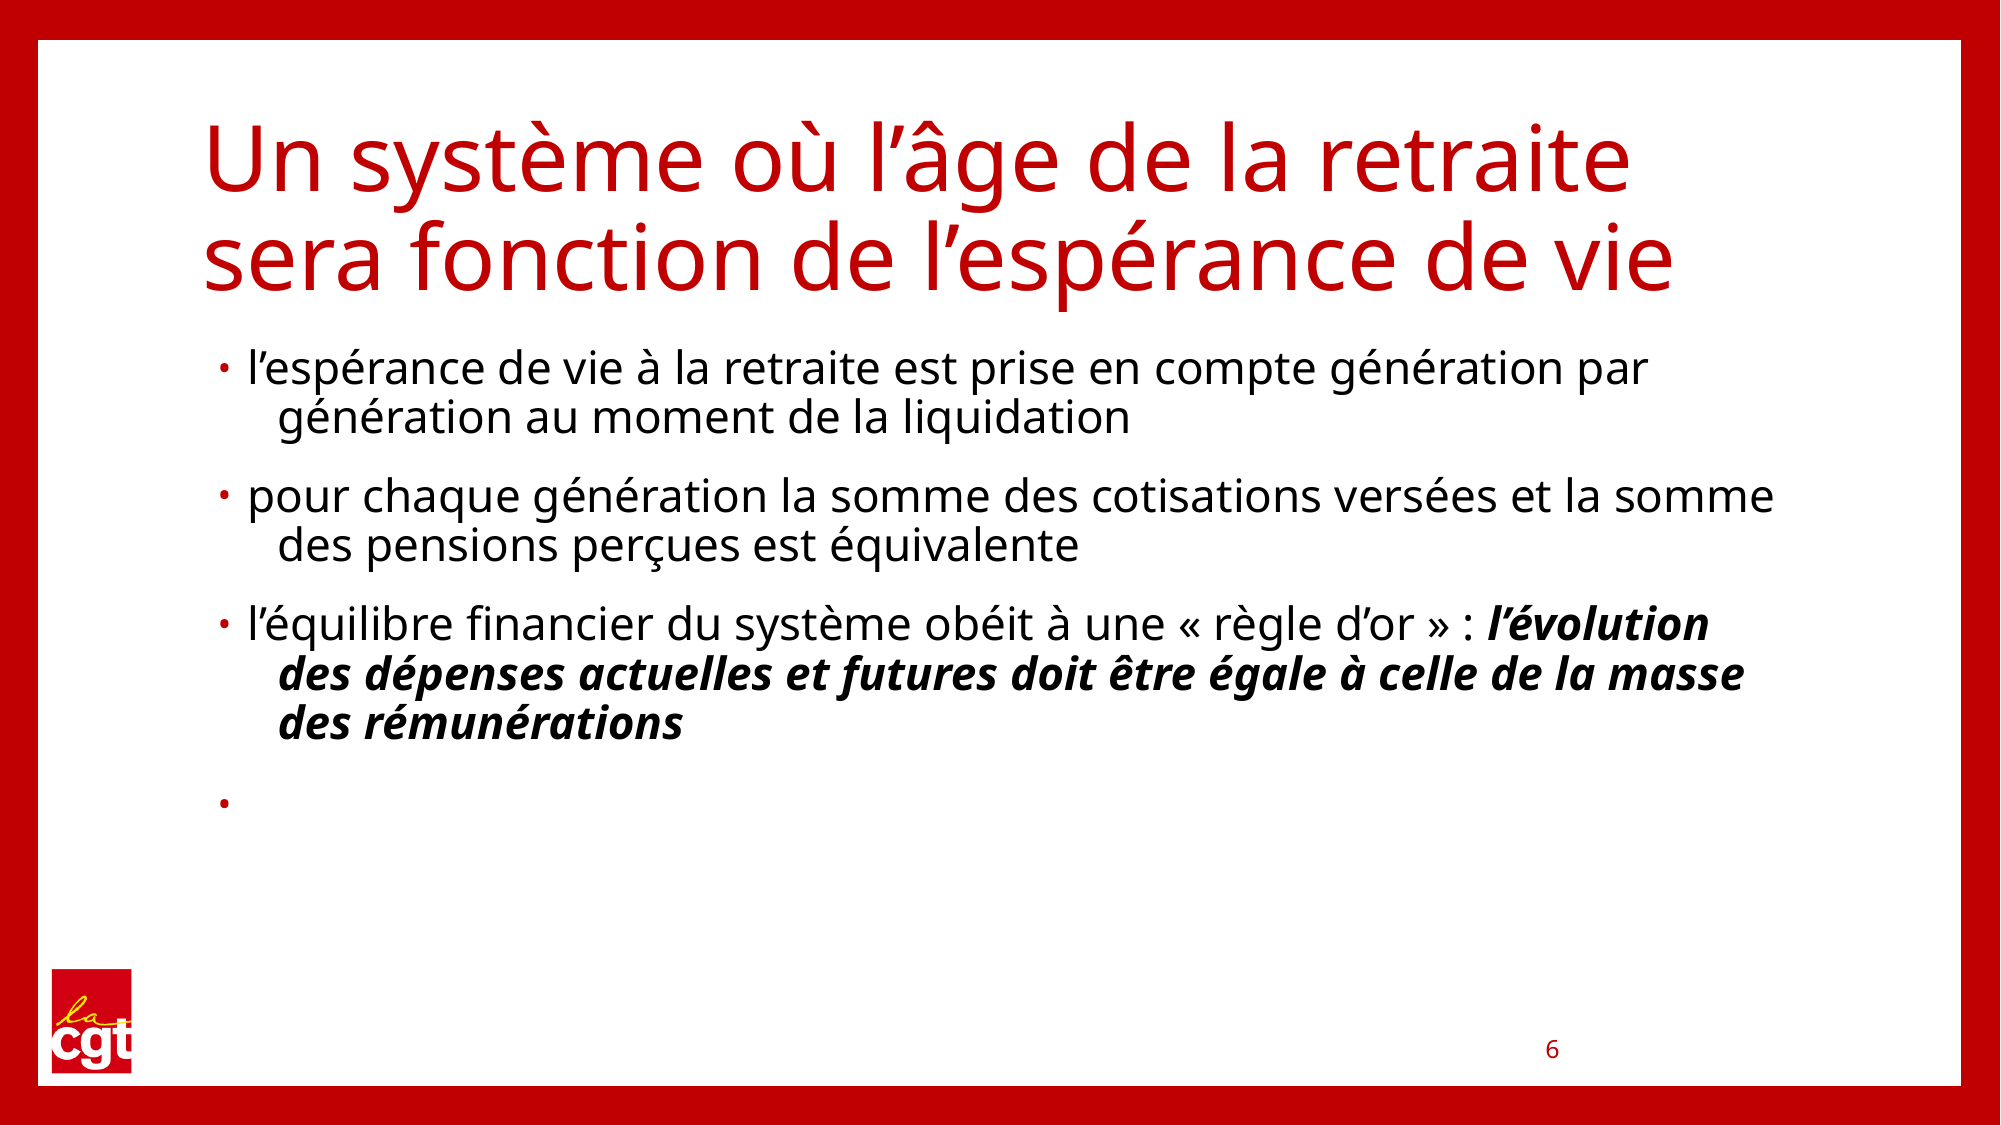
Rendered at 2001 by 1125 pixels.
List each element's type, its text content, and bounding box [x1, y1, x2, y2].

title Un système où l’âge de la retraite sera fonction de l’espérance de vie [187, 99, 1808, 323]
list l’espérance de vie à la retraite est prise en compte génération par génération au moment de la liquidation pour chaque génération la somme des cotisations versées et la somme des pensions perçues est équivalente l’équilibre financier du système obéit à une « règle d’or » : l’évolution des dépenses actuelles et futures doit être égale à celle de la masse des rémunérations [187, 337, 1808, 1000]
text_box [1530, 1020, 1811, 1081]
